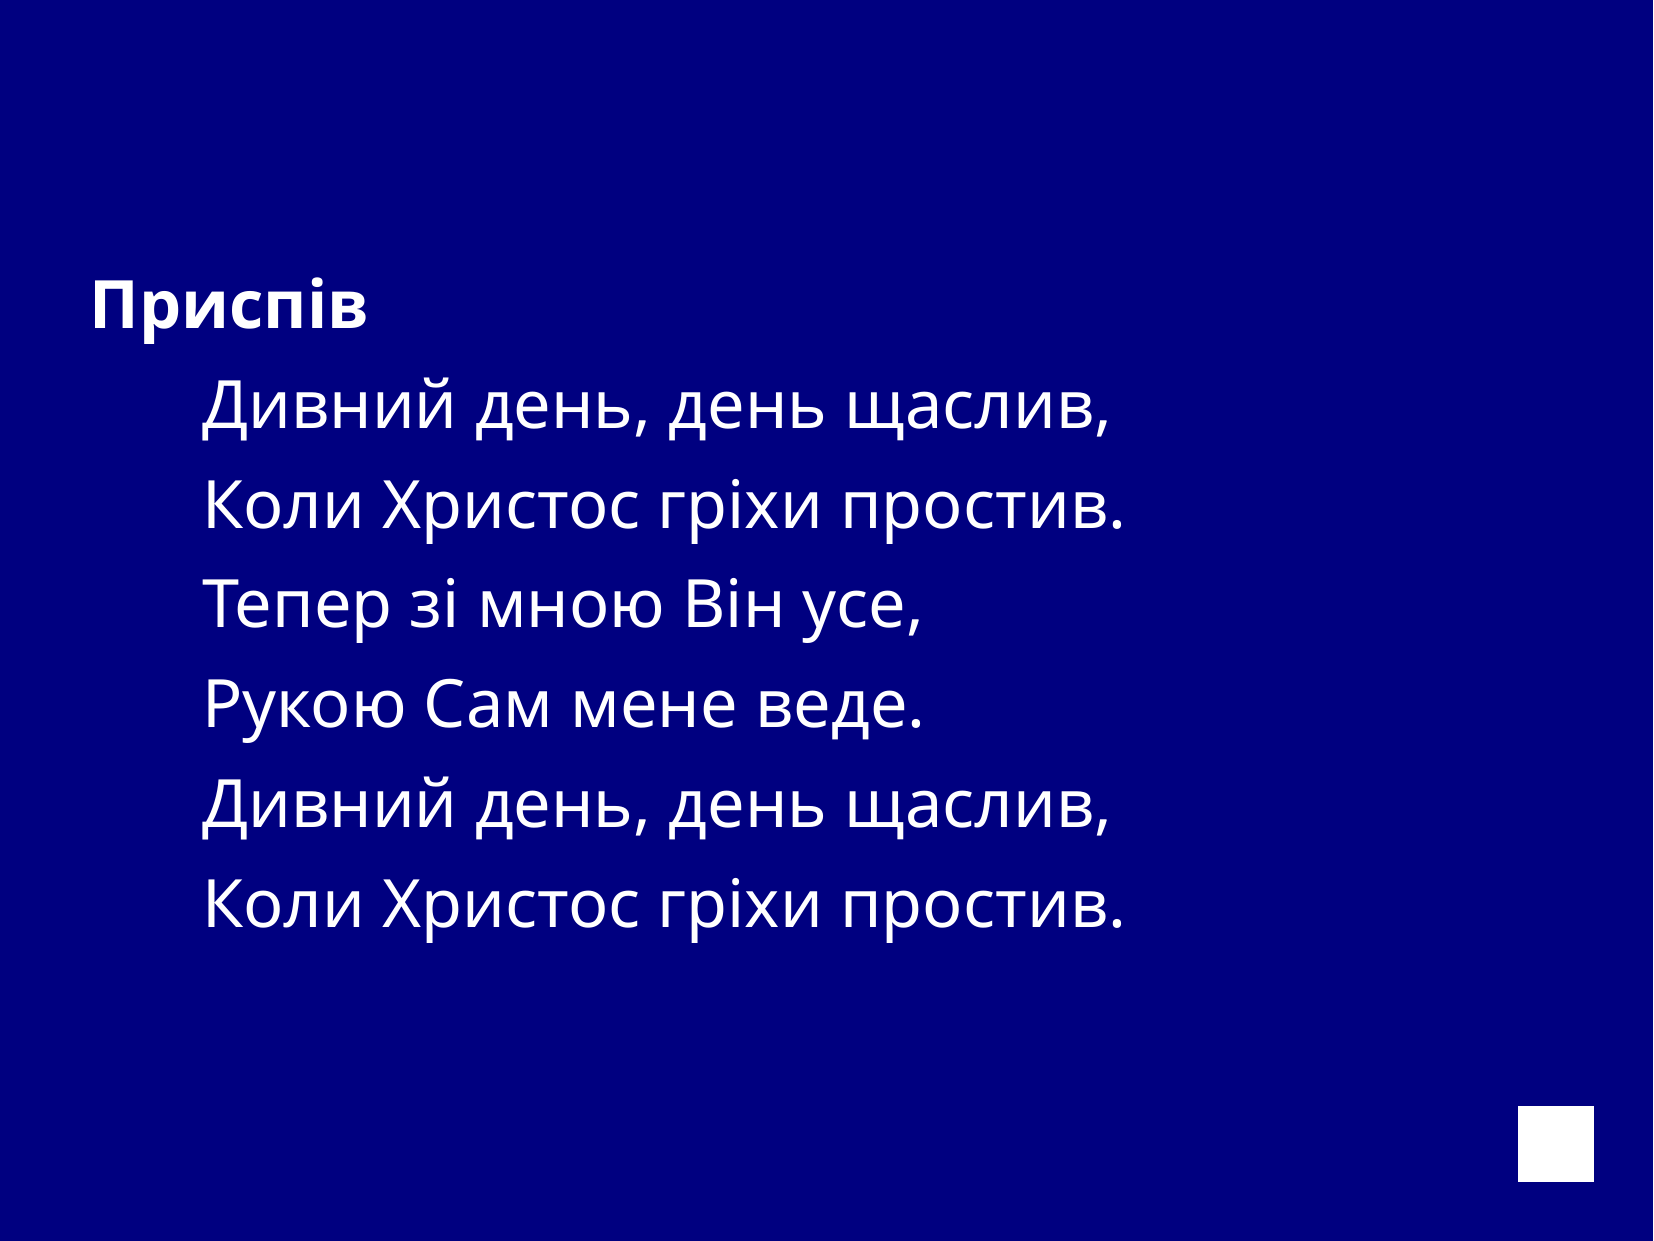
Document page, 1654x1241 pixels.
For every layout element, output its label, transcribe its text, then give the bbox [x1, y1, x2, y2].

text_box Приспів Дивний день, день щаслив, Коли Христос гріхи простив. Тепер зі мною Він усе, Рукою Сам мене веде. Дивний день, день щаслив, Коли Христос гріхи простив. [75, 150, 1576, 1163]
text_box [1518, 1106, 1594, 1182]
